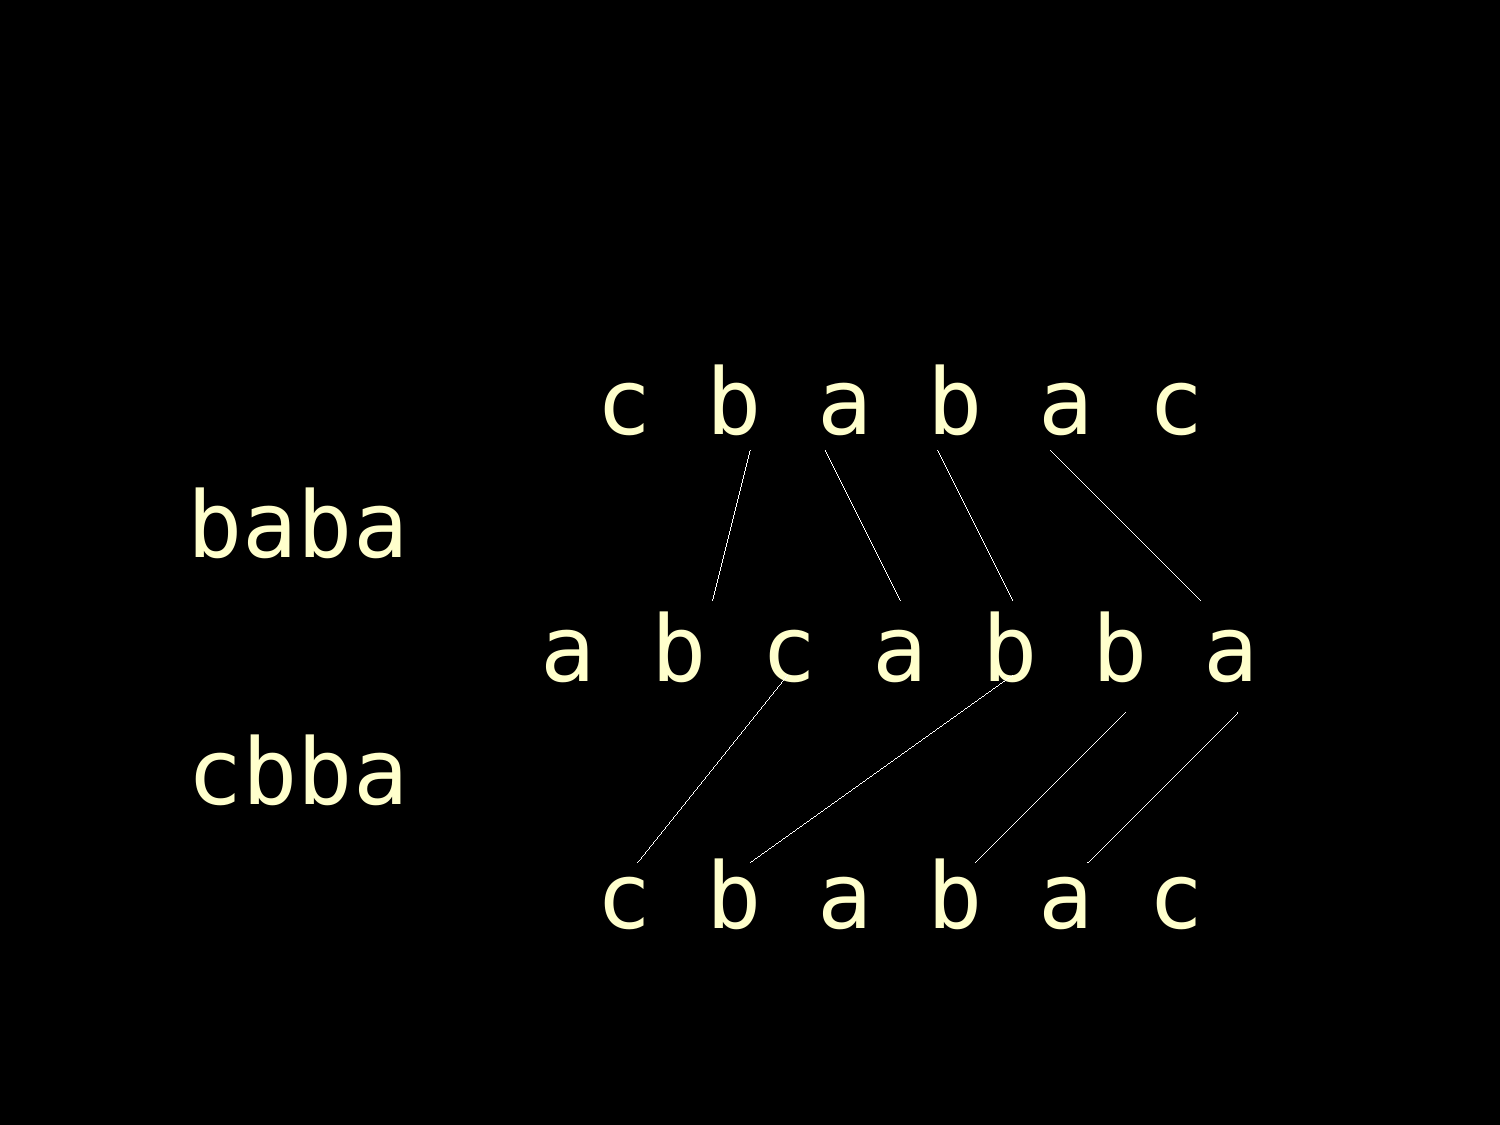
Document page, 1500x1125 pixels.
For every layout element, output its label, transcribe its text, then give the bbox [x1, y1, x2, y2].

list c b a b a c baba a b c a b b a cbba c b a b a c [187, 348, 1500, 1013]
